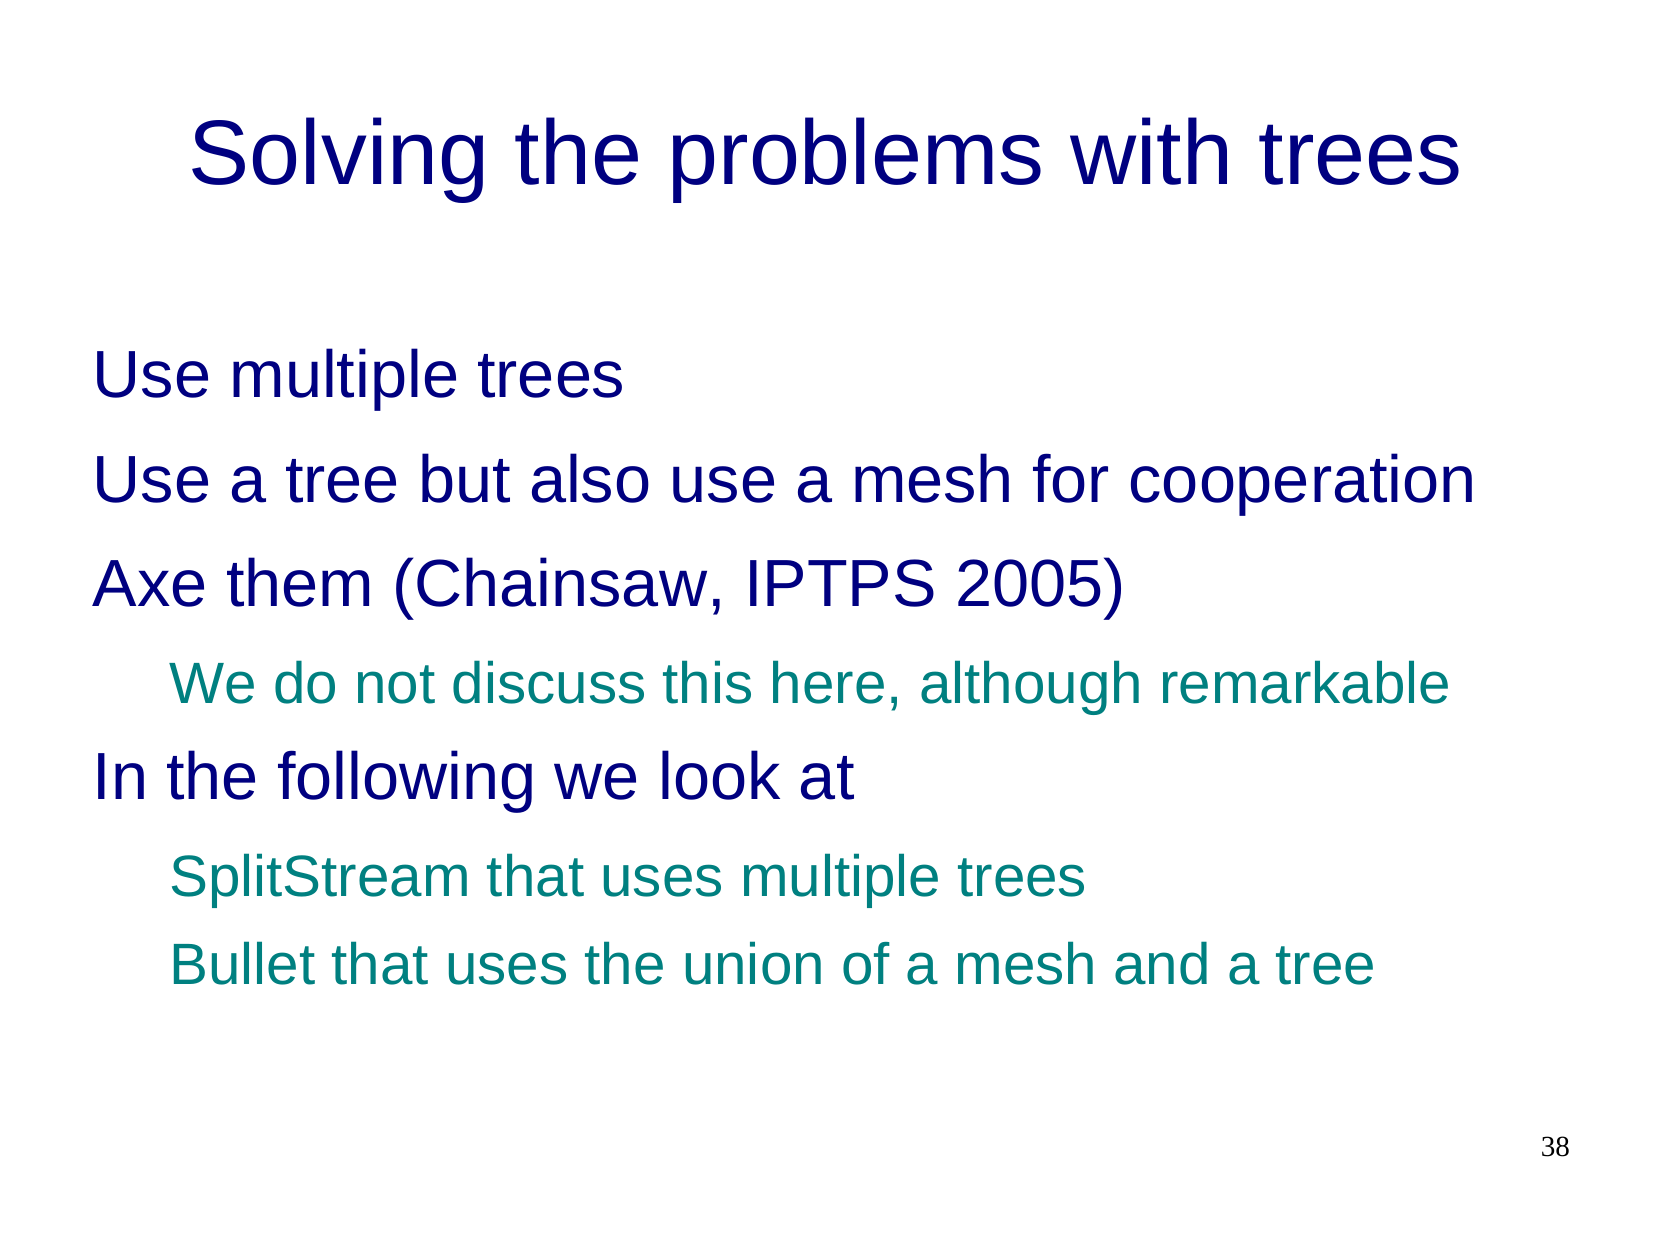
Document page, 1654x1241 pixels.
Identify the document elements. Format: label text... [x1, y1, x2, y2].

title Solving the problems with trees [82, 49, 1571, 257]
list Use multiple trees Use a tree but also use a mesh for cooperation Axe them (Chainsaw, IPTPS 2005) We do not discuss this here, although remarkable In the following we look at SplitStream that uses multiple trees Bullet that uses the union of a mesh and a tree [75, 337, 1563, 1157]
